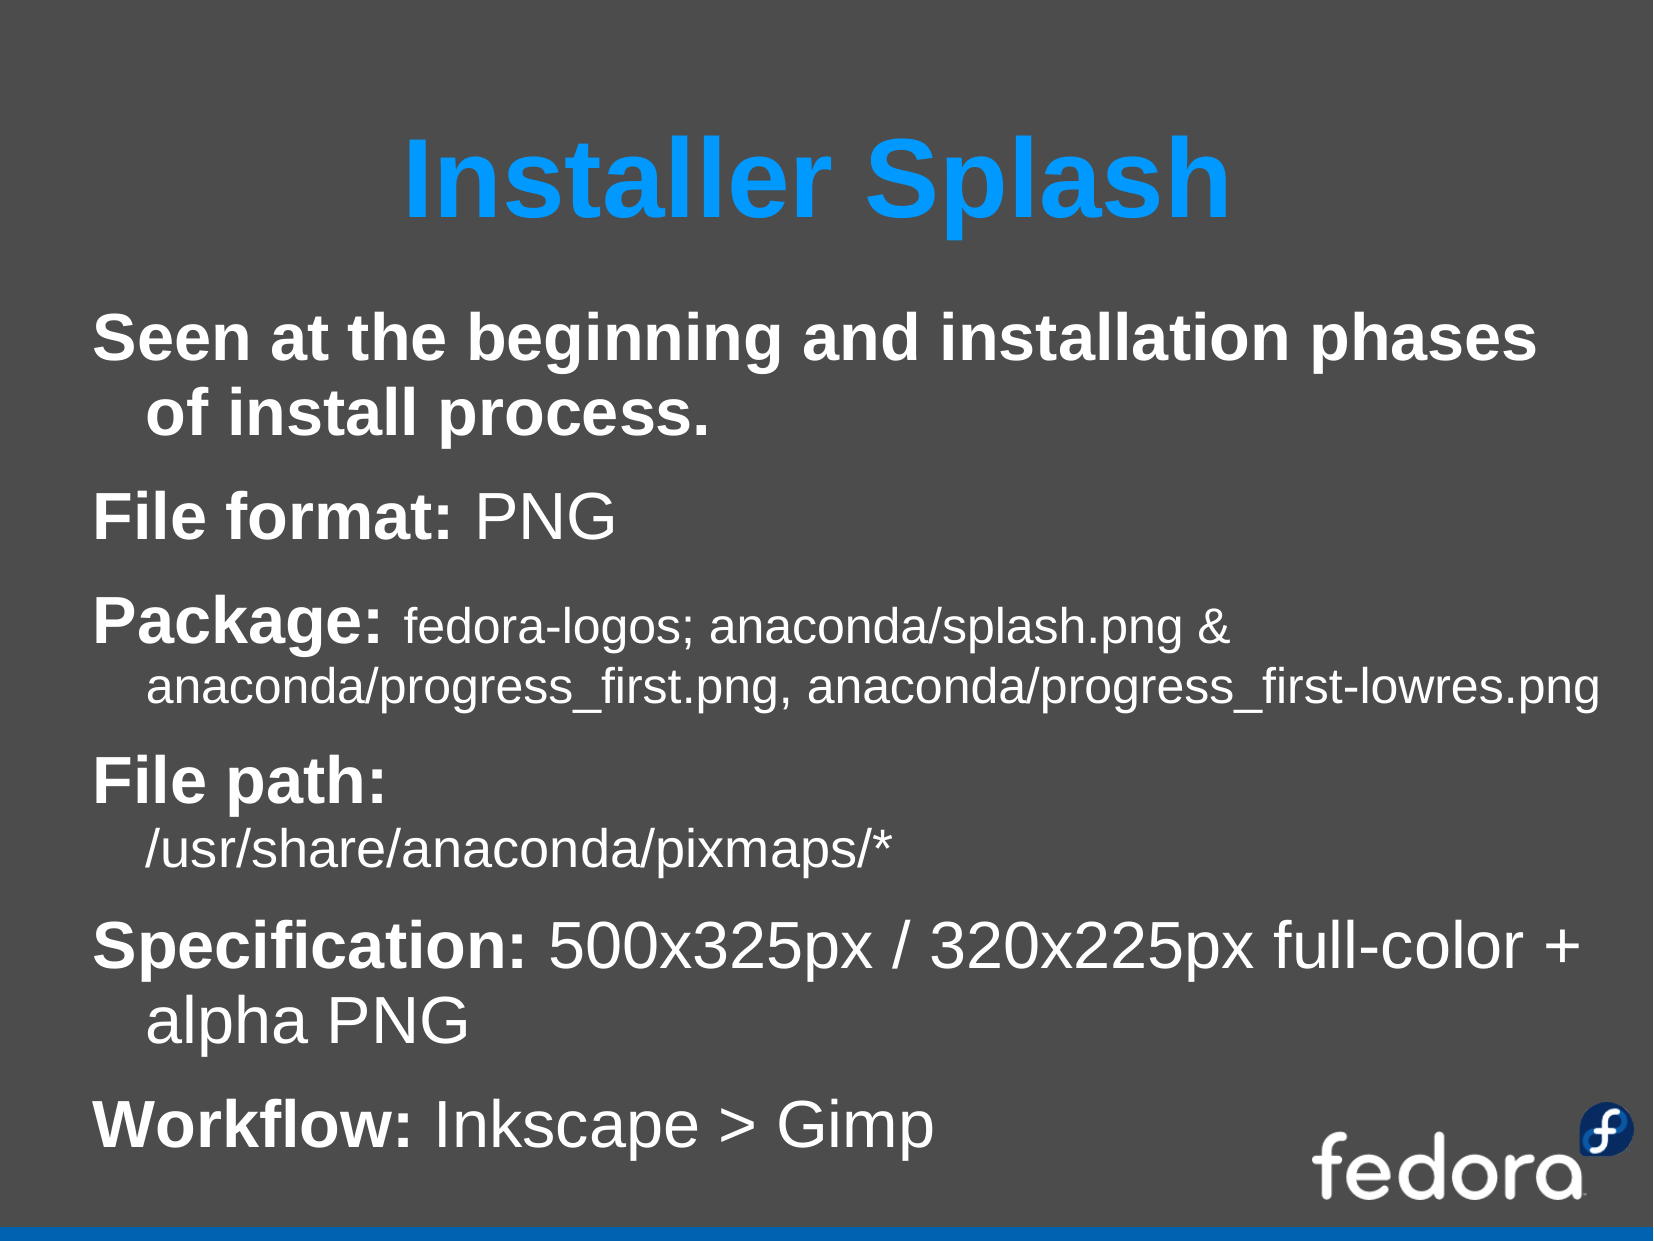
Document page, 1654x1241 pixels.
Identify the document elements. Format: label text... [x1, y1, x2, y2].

picture [1312, 1102, 1634, 1200]
list Seen at the beginning and installation phases of install process. File format: PNG Package: fedora-logos; anaconda/splash.png & anaconda/progress_first.png, anaconda/progress_first-lowres.png File path: /usr/share/anaconda/pixmaps/* Specification: 500x325px / 320x225px full-color + alpha PNG Workflow: Inkscape > Gimp [74, 300, 1612, 1163]
title Installer Splash [112, 75, 1524, 283]
